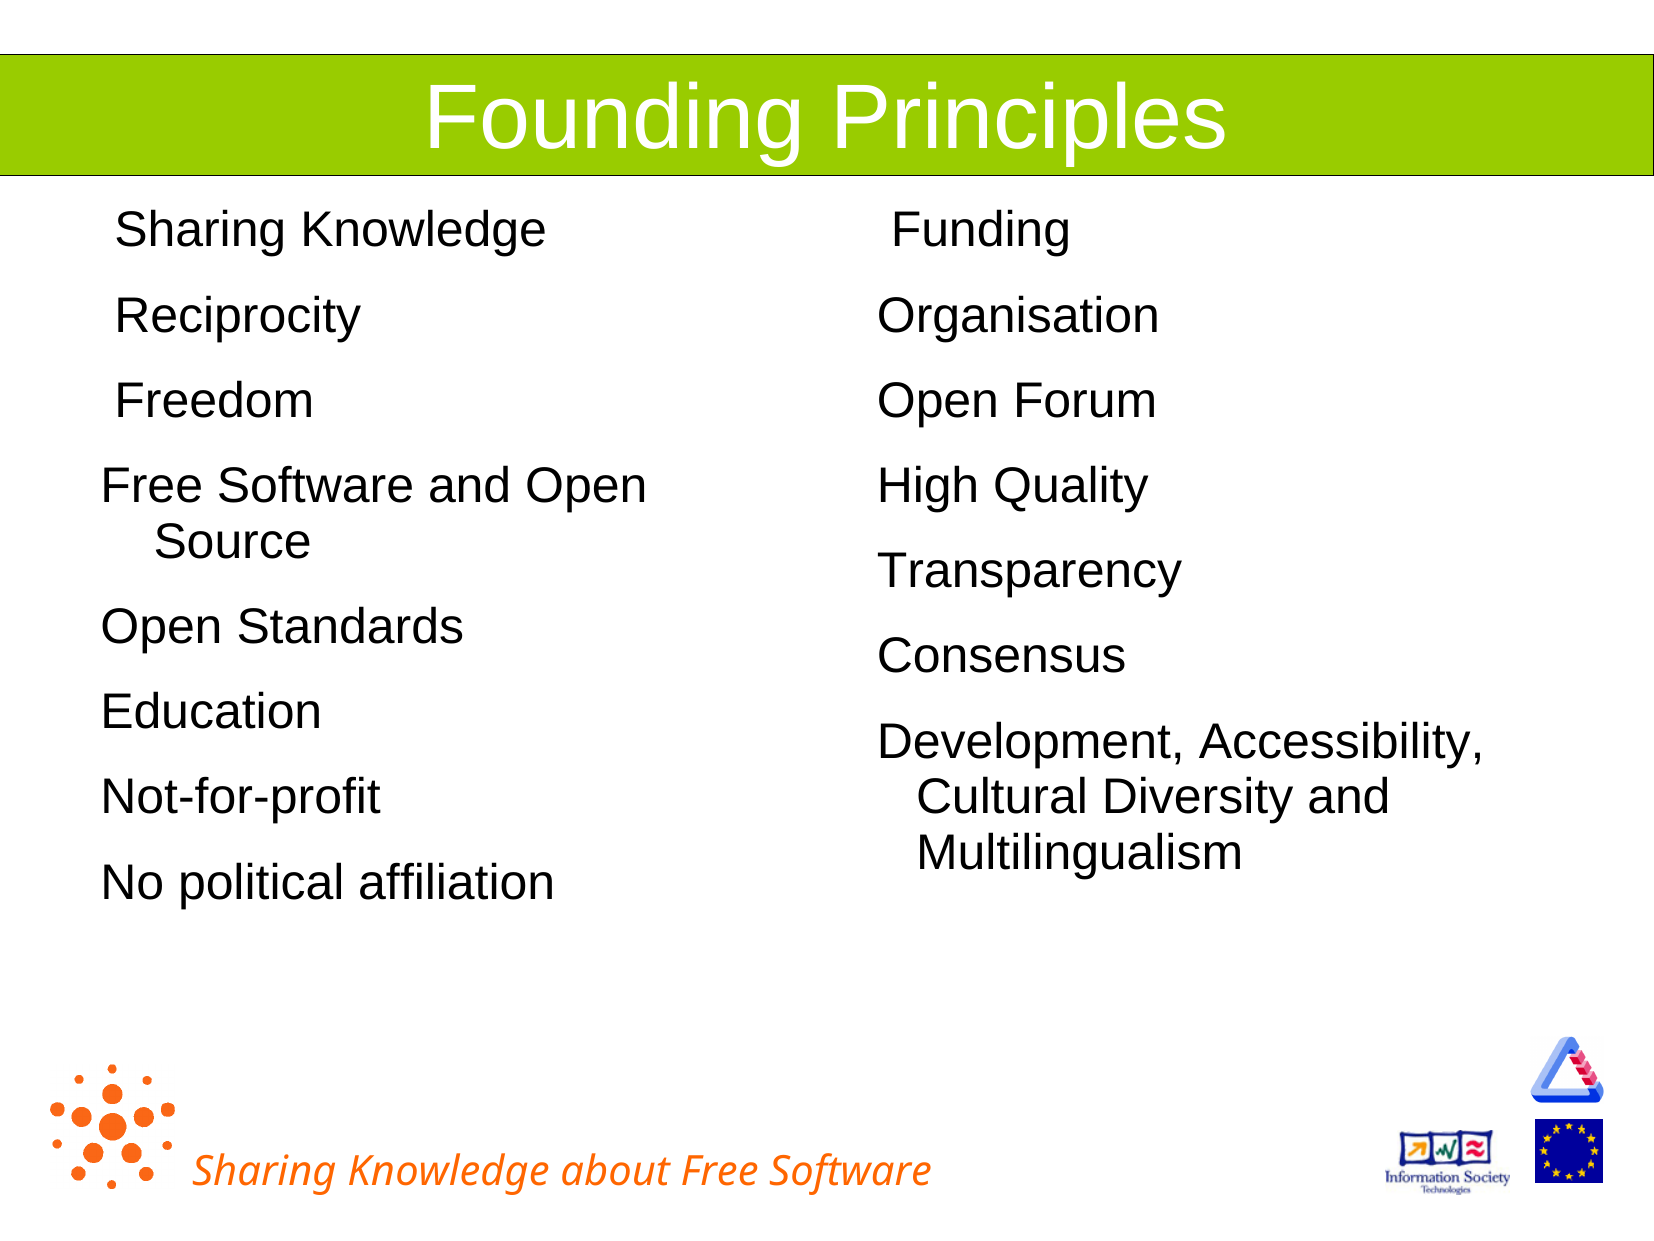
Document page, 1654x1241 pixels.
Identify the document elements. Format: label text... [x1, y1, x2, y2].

picture [50, 1064, 175, 1189]
picture [1535, 1119, 1603, 1183]
picture [1530, 1036, 1604, 1104]
list Sharing Knowledge Reciprocity Freedom Free Software and Open Source Open Standards Education Not-for-profit No political affiliation [82, 201, 809, 1077]
list Funding Organisation Open Forum High Quality Transparency Consensus Development, Accessibility, Cultural Diversity and Multilingualism [845, 201, 1572, 1047]
title Founding Principles [82, 48, 1571, 185]
picture [1385, 1130, 1510, 1195]
